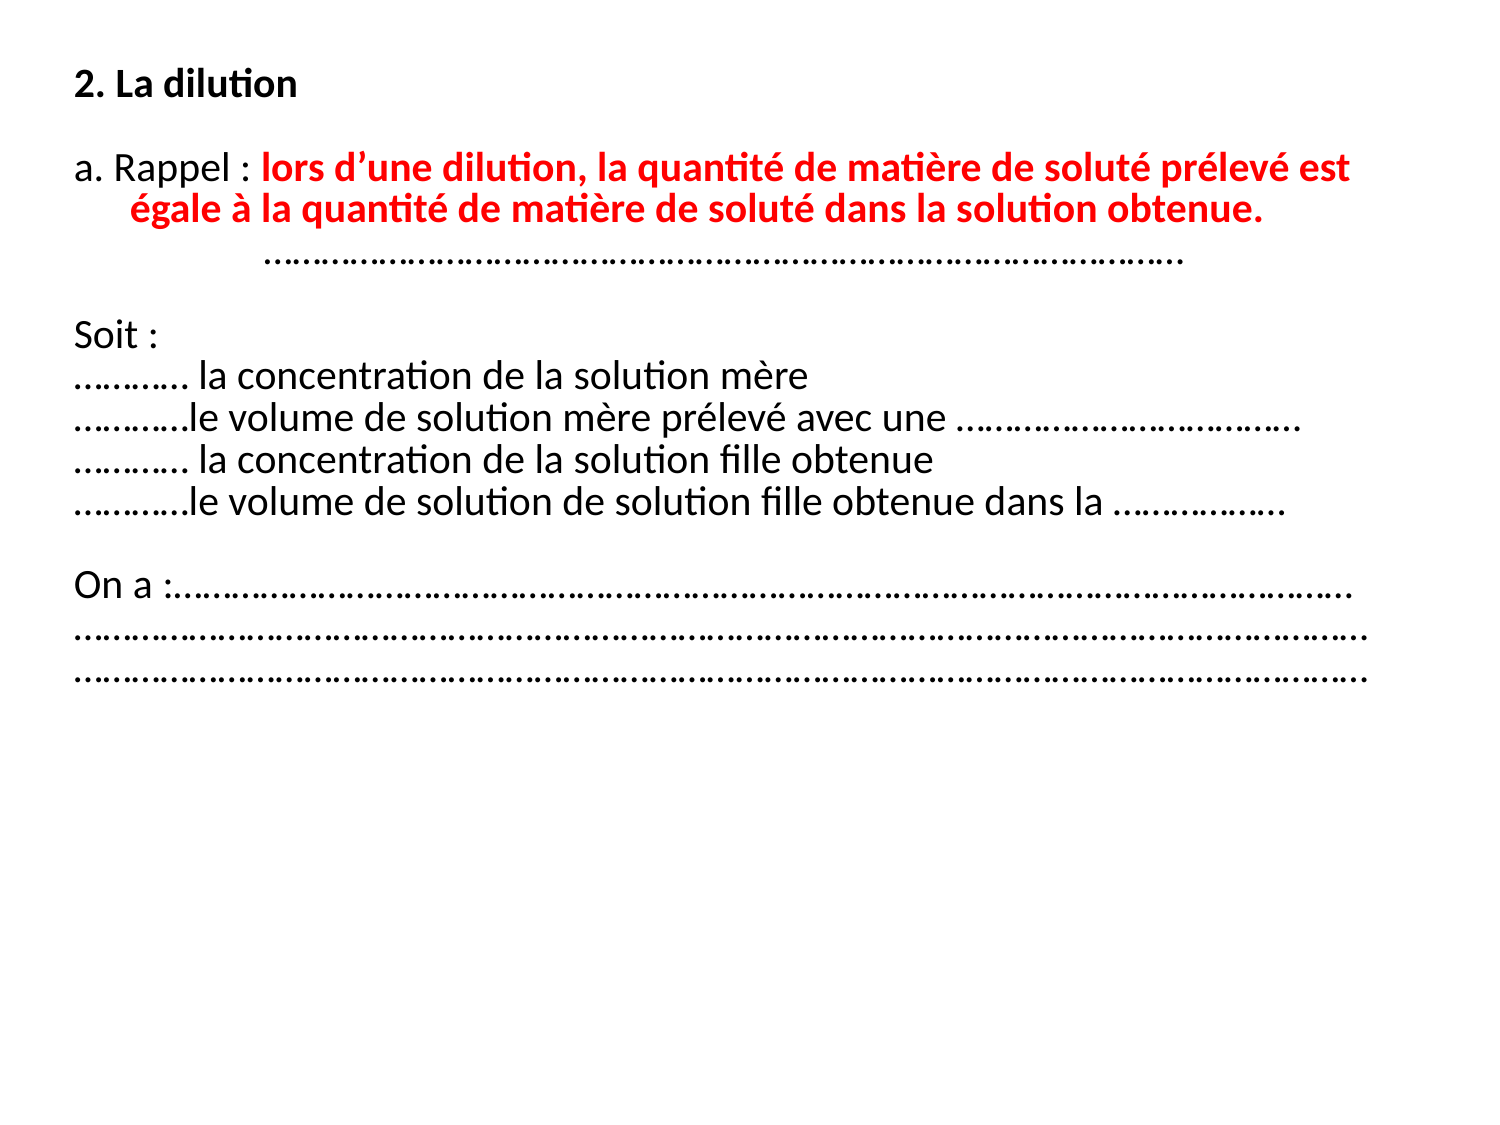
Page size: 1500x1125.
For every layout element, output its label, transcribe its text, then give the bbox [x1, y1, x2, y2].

text_box 2. La dilution a. Rappel : lors d’une dilution, la quantité de matière de soluté prélevé est égale à la quantité de matière de soluté dans la solution obtenue. …………………………………………………………………………………… Soit : ………… la concentration de la solution mère …………le volume de solution mère prélevé avec une ……………………………… ………… la concentration de la solution fille obtenue …………le volume de solution de solution fille obtenue dans la ……………… On a :…………………………………………………………………………………………………………… ……………………………………………………………………………………………………………………… ……………………………………………………………………………………………………………………… [59, 59, 1388, 840]
